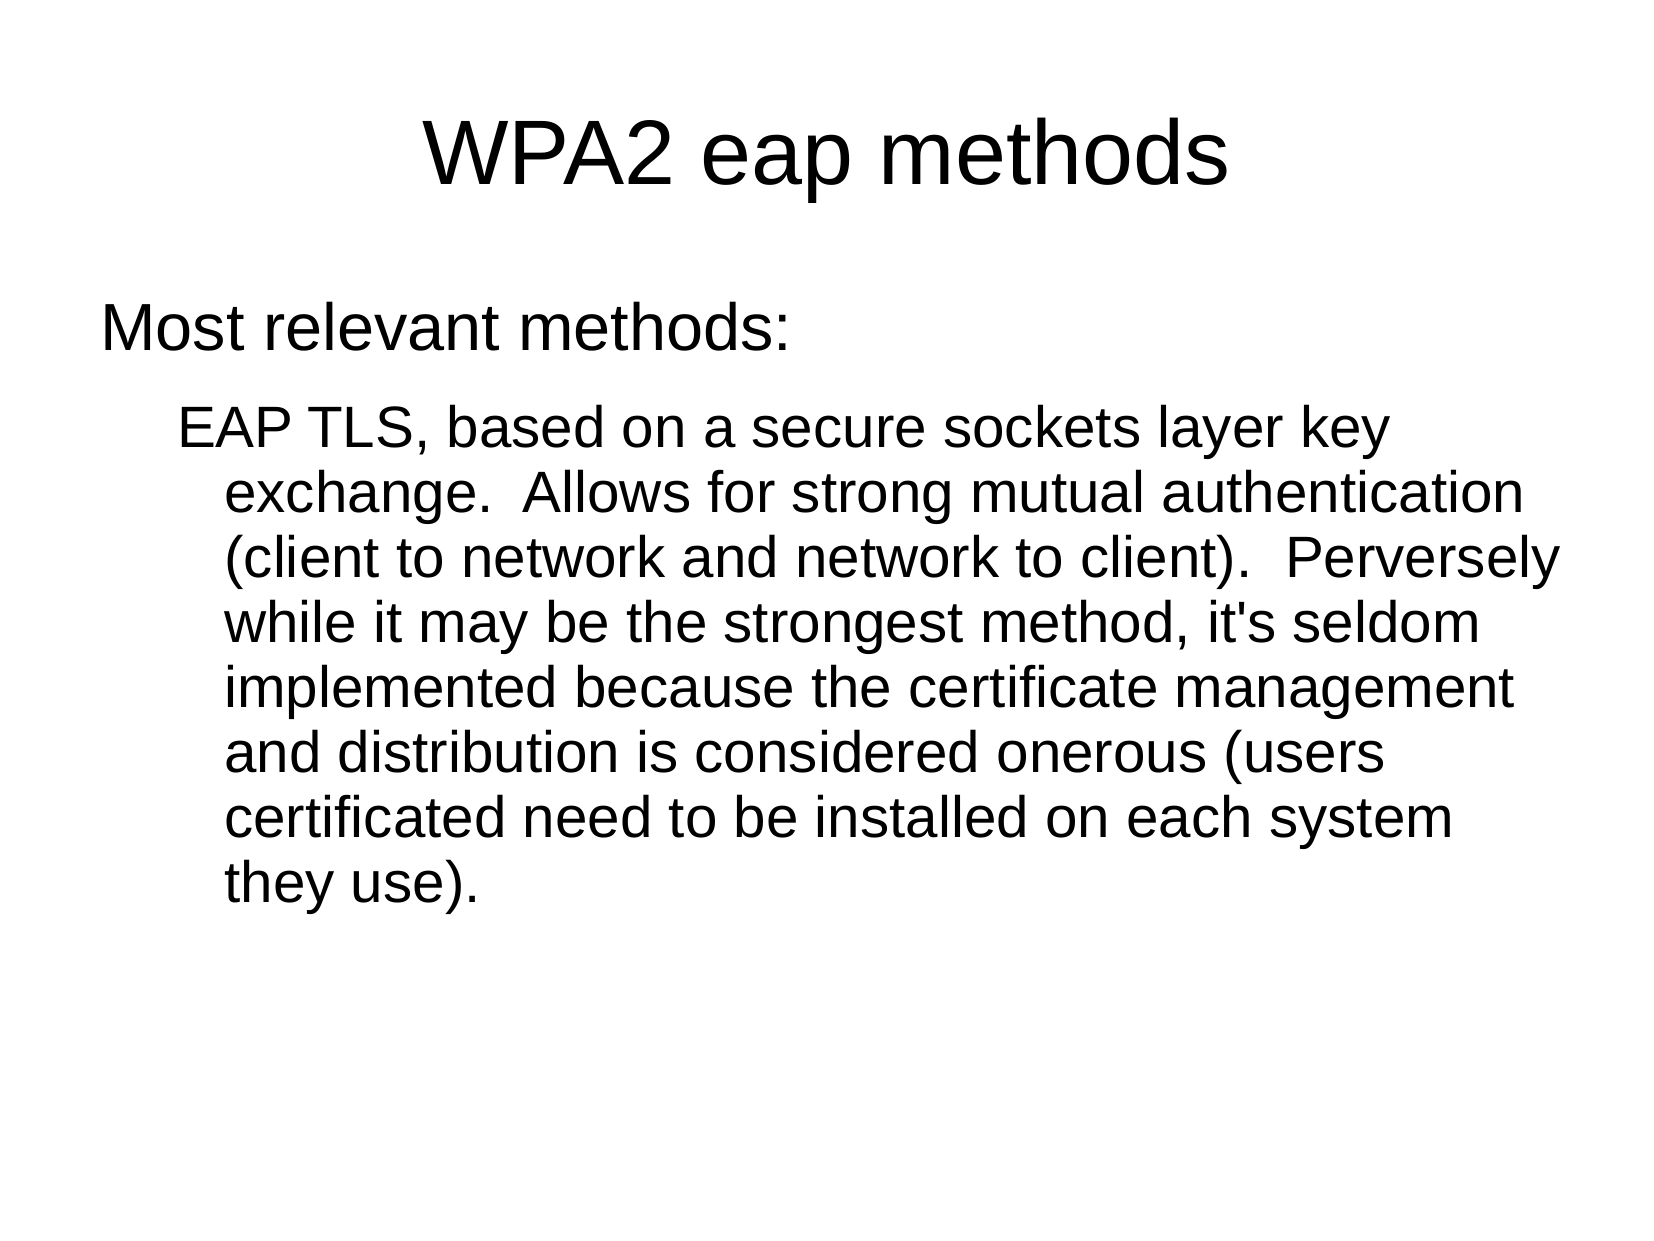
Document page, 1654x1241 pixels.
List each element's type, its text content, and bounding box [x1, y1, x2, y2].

title WPA2 eap methods [82, 56, 1571, 250]
list Most relevant methods: EAP TLS, based on a secure sockets layer key exchange. Allows for strong mutual authentication (client to network and network to client). Perversely while it may be the strongest method, it's seldom implemented because the certificate management and distribution is considered onerous (users certificated need to be installed on each system they use). [82, 290, 1571, 1094]
